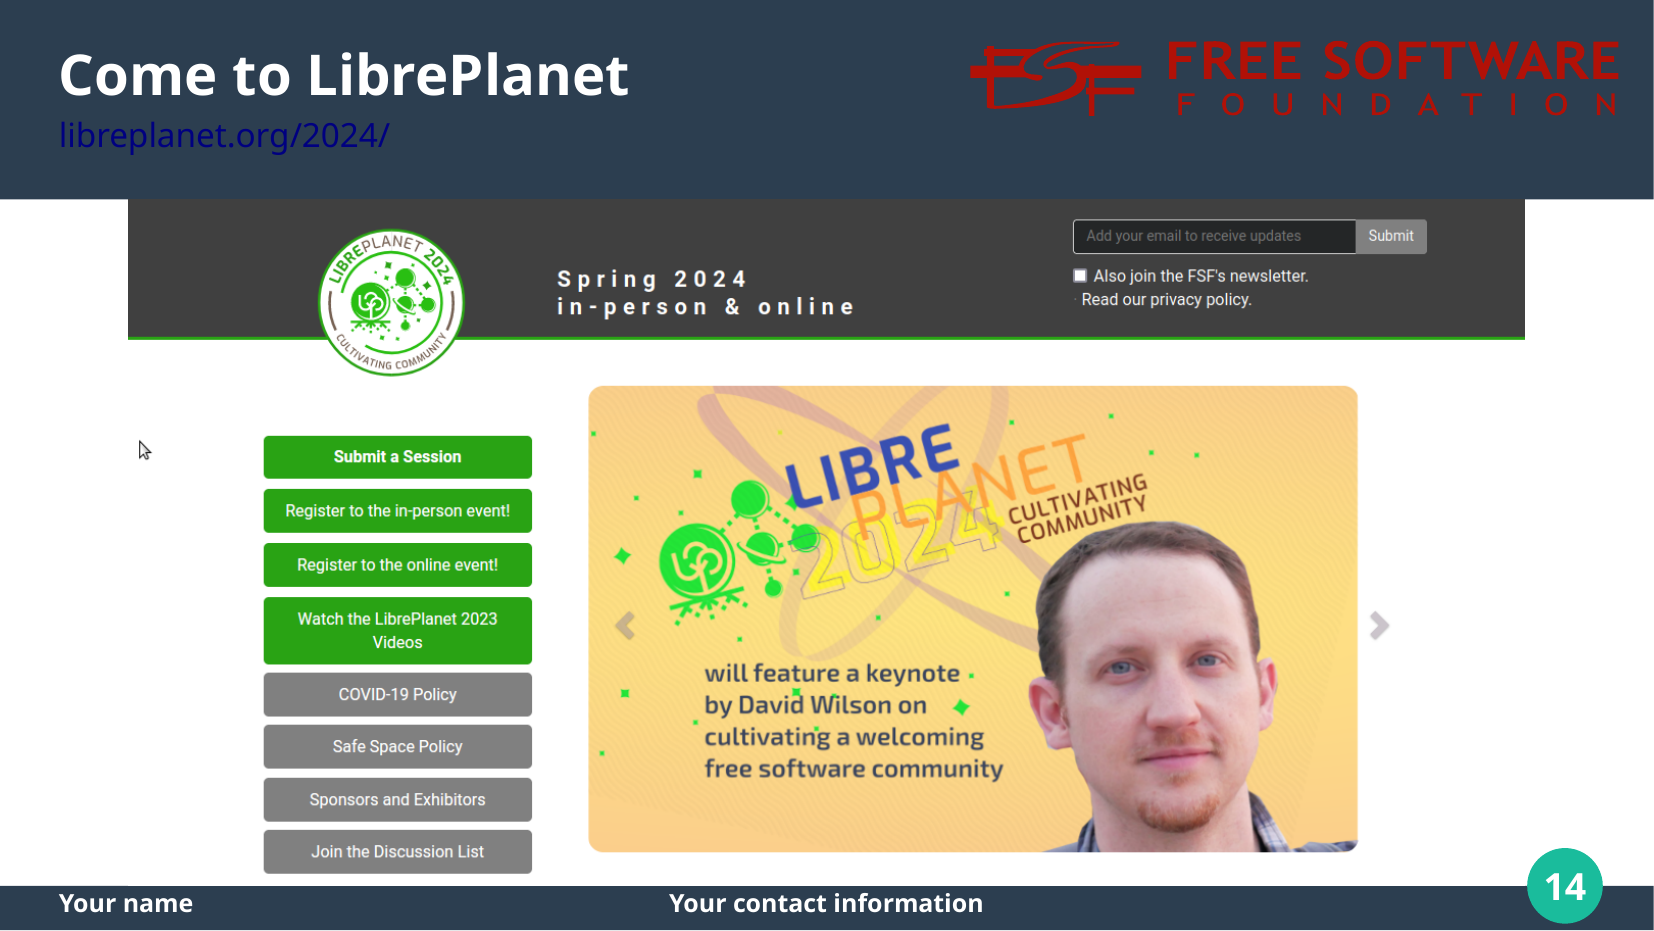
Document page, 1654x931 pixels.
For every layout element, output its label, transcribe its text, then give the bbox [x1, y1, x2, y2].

picture [128, 199, 1525, 886]
title Come to LibrePlanet libreplanet.org/2024/ [59, 37, 1595, 156]
